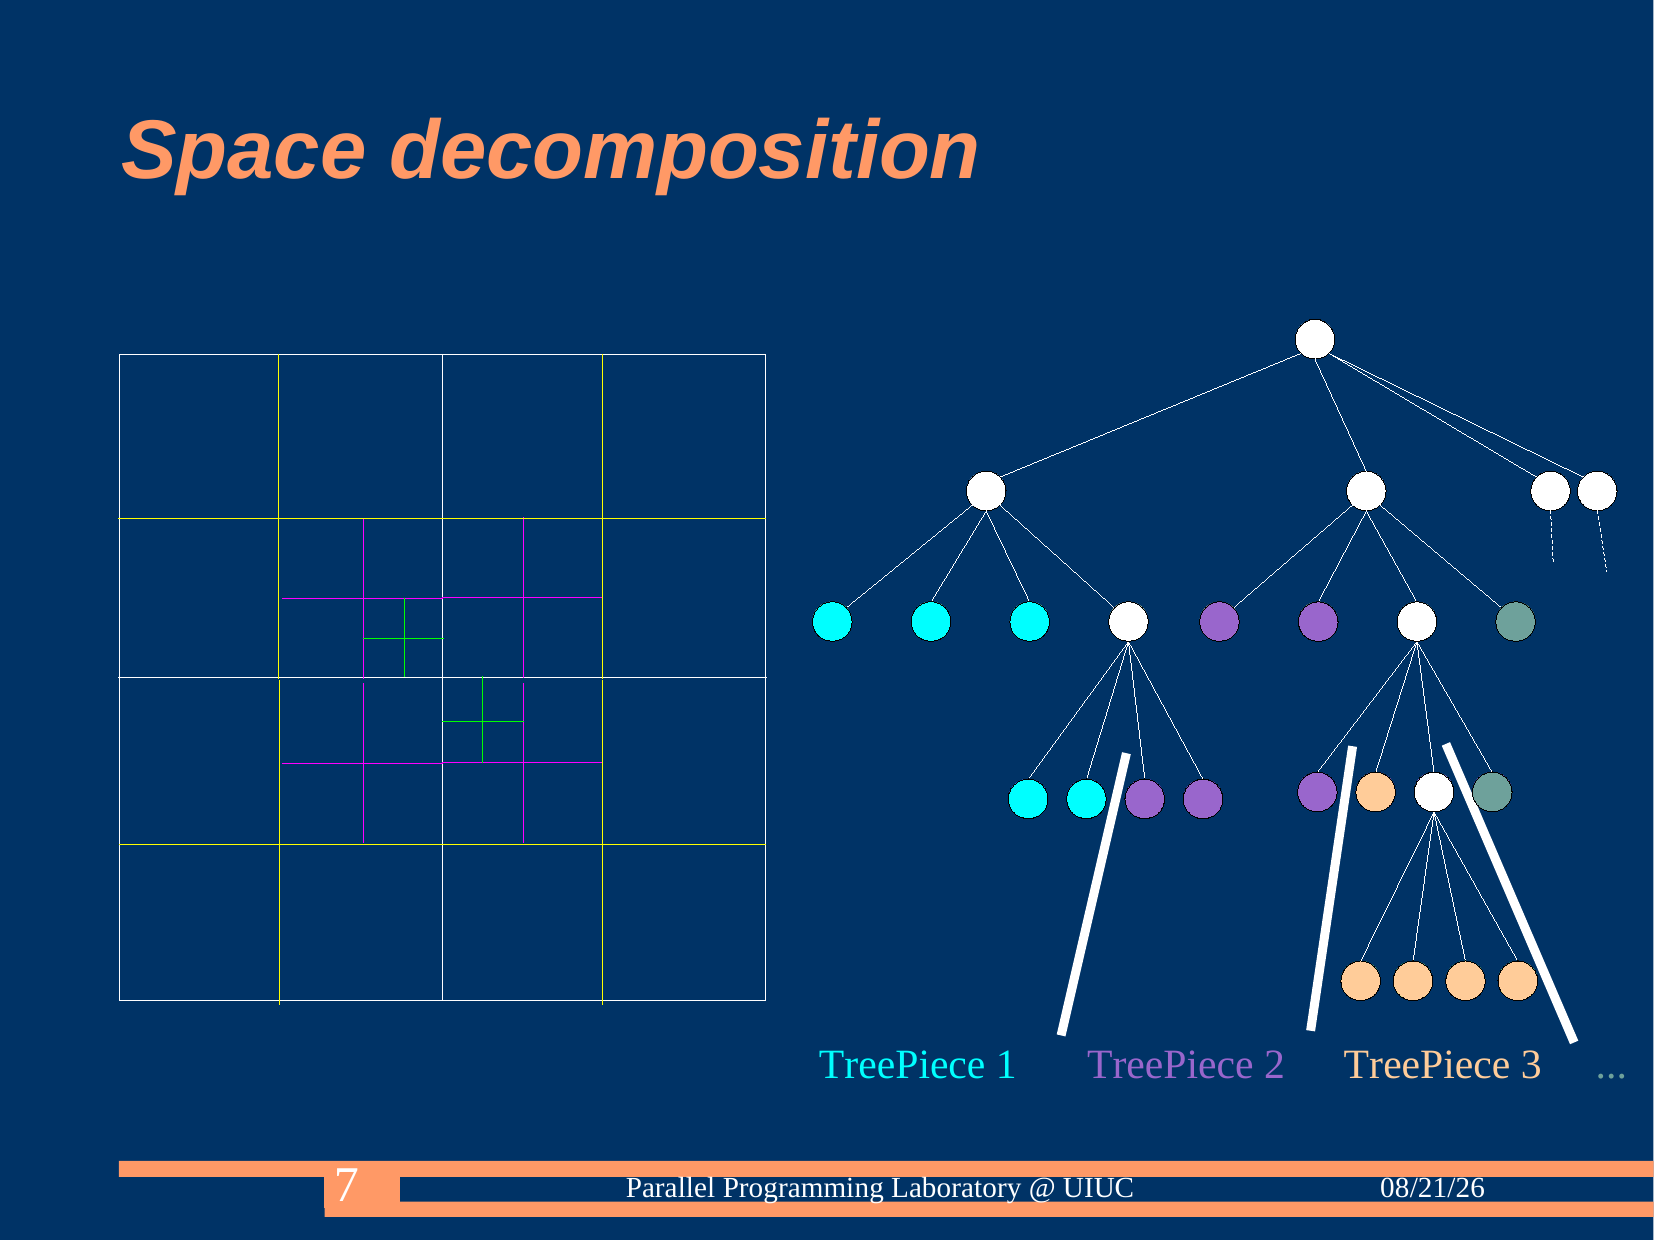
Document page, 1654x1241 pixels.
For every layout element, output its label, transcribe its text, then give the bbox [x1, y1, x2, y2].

text_box [1124, 778, 1165, 819]
text_box [1340, 960, 1381, 1001]
text_box [1008, 778, 1048, 819]
text_box [1199, 601, 1240, 642]
text_box [1295, 319, 1335, 359]
text_box TreePiece 2 [1087, 1041, 1297, 1092]
text_box [1497, 960, 1538, 1001]
text_box [1108, 601, 1149, 642]
title Space decomposition [121, 46, 1534, 254]
text_box [1495, 601, 1536, 642]
text_box [1530, 471, 1571, 511]
text_box [1297, 771, 1338, 812]
text_box [1414, 771, 1454, 812]
text_box [1009, 601, 1050, 642]
text_box [1472, 771, 1513, 812]
text_box [1577, 471, 1618, 511]
text_box [1183, 778, 1223, 819]
text_box [1066, 778, 1107, 819]
text_box [911, 601, 951, 642]
text_box [966, 471, 1007, 511]
text_box [812, 601, 853, 642]
text_box TreePiece 3 [1343, 1041, 1554, 1090]
text_box [1397, 601, 1437, 642]
text_box [1298, 601, 1339, 642]
text_box [1445, 960, 1486, 1001]
text_box [1346, 471, 1387, 511]
text_box [1393, 960, 1433, 1001]
text_box [1355, 771, 1396, 812]
text_box TreePiece 1 [818, 1041, 1029, 1090]
text_box ... [1595, 1041, 1640, 1090]
